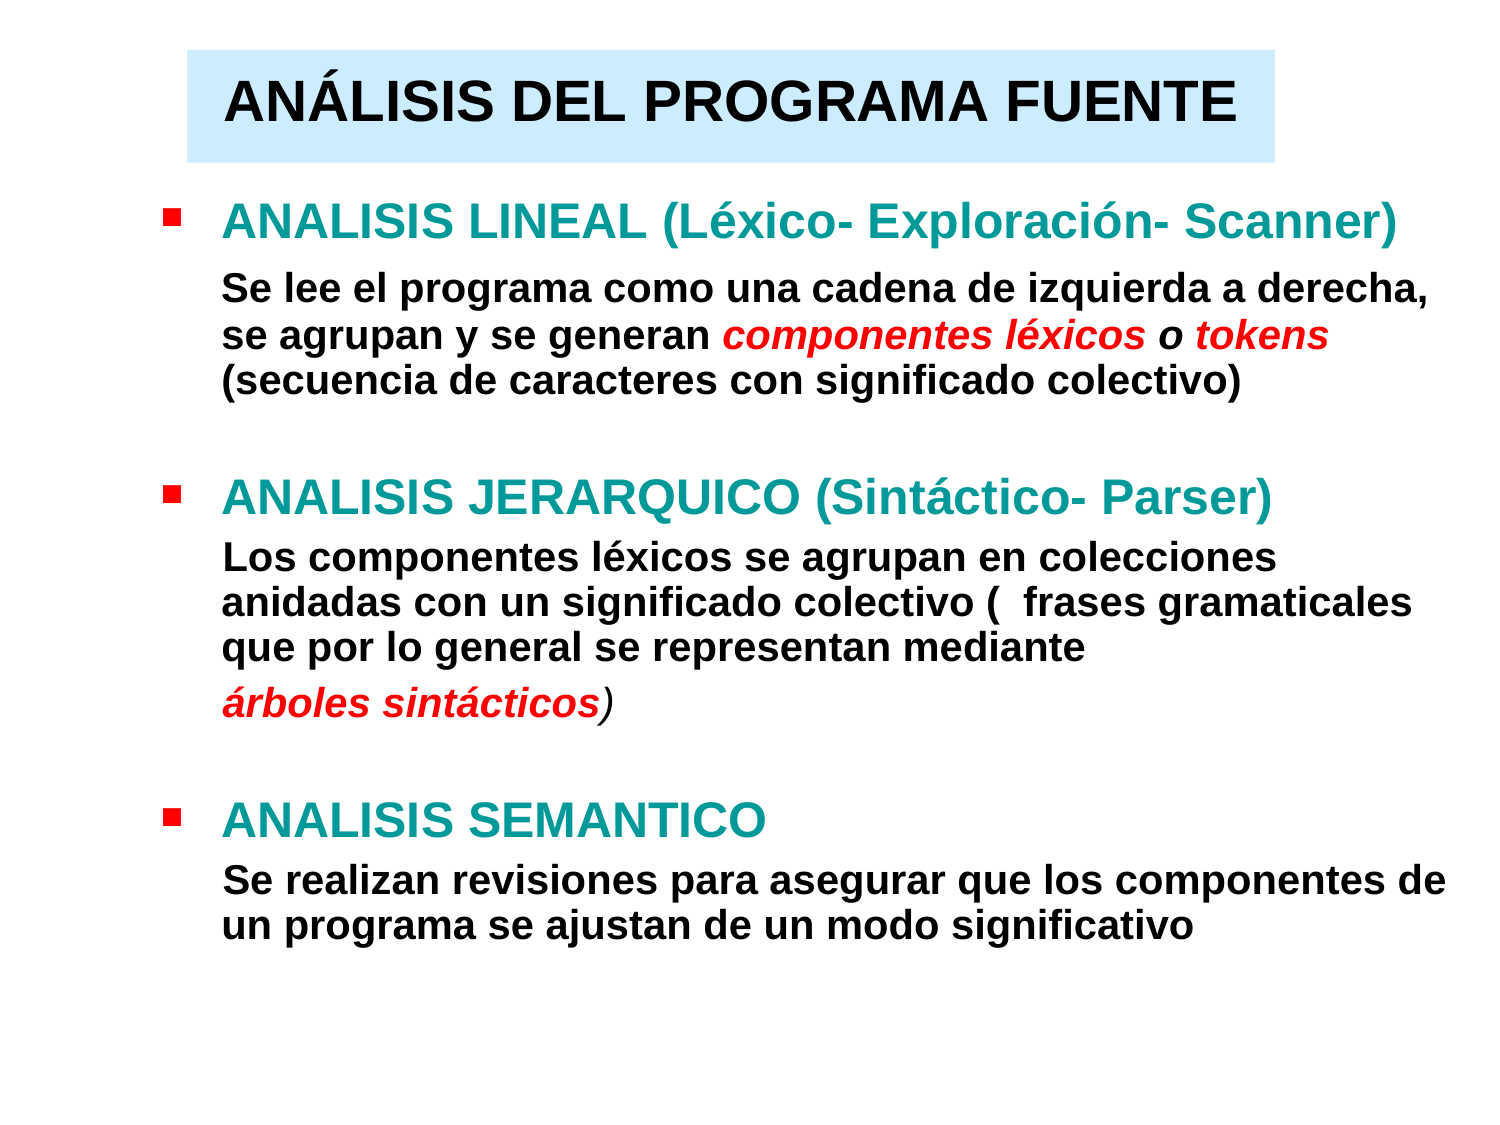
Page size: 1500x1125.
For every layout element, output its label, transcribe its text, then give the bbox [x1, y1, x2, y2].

list ANALISIS LINEAL (Léxico- Exploración- Scanner) Se lee el programa como una cadena de izquierda a derecha, se agrupan y se generan componentes léxicos o tokens (secuencia de caracteres con significado colectivo) ANALISIS JERARQUICO (Sintáctico- Parser) Los componentes léxicos se agrupan en colecciones anidadas con un significado colectivo ( frases gramaticales que por lo general se representan mediante árboles sintácticos) ANALISIS SEMANTICO Se realizan revisiones para asegurar que los componentes de un programa se ajustan de un modo significativo [149, 187, 1463, 1012]
title ANÁLISIS DEL PROGRAMA FUENTE [187, 49, 1275, 163]
